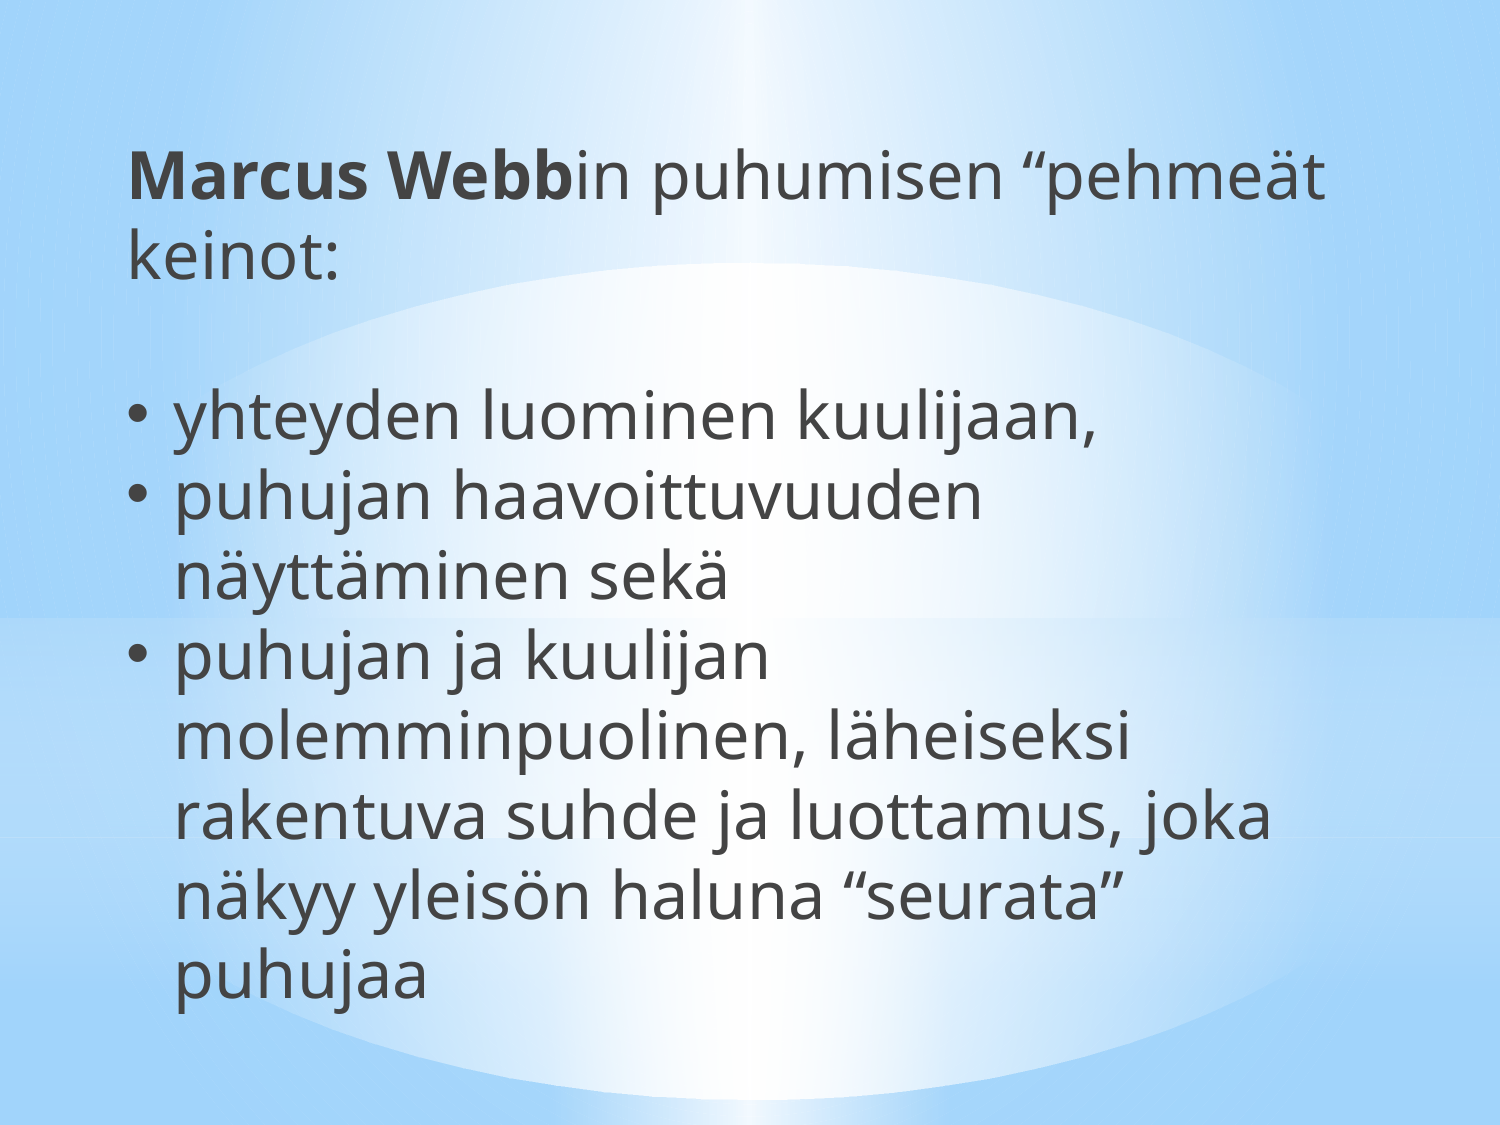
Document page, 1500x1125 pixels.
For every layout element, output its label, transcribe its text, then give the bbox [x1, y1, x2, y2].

text_box Marcus Webbin puhumisen “pehmeät keinot: yhteyden luominen kuulijaan, puhujan haavoittuvuuden näyttäminen sekä puhujan ja kuulijan molemminpuolinen, läheiseksi rakentuva suhde ja luottamus, joka näkyy yleisön haluna “seurata” puhujaa [112, 125, 1412, 1020]
